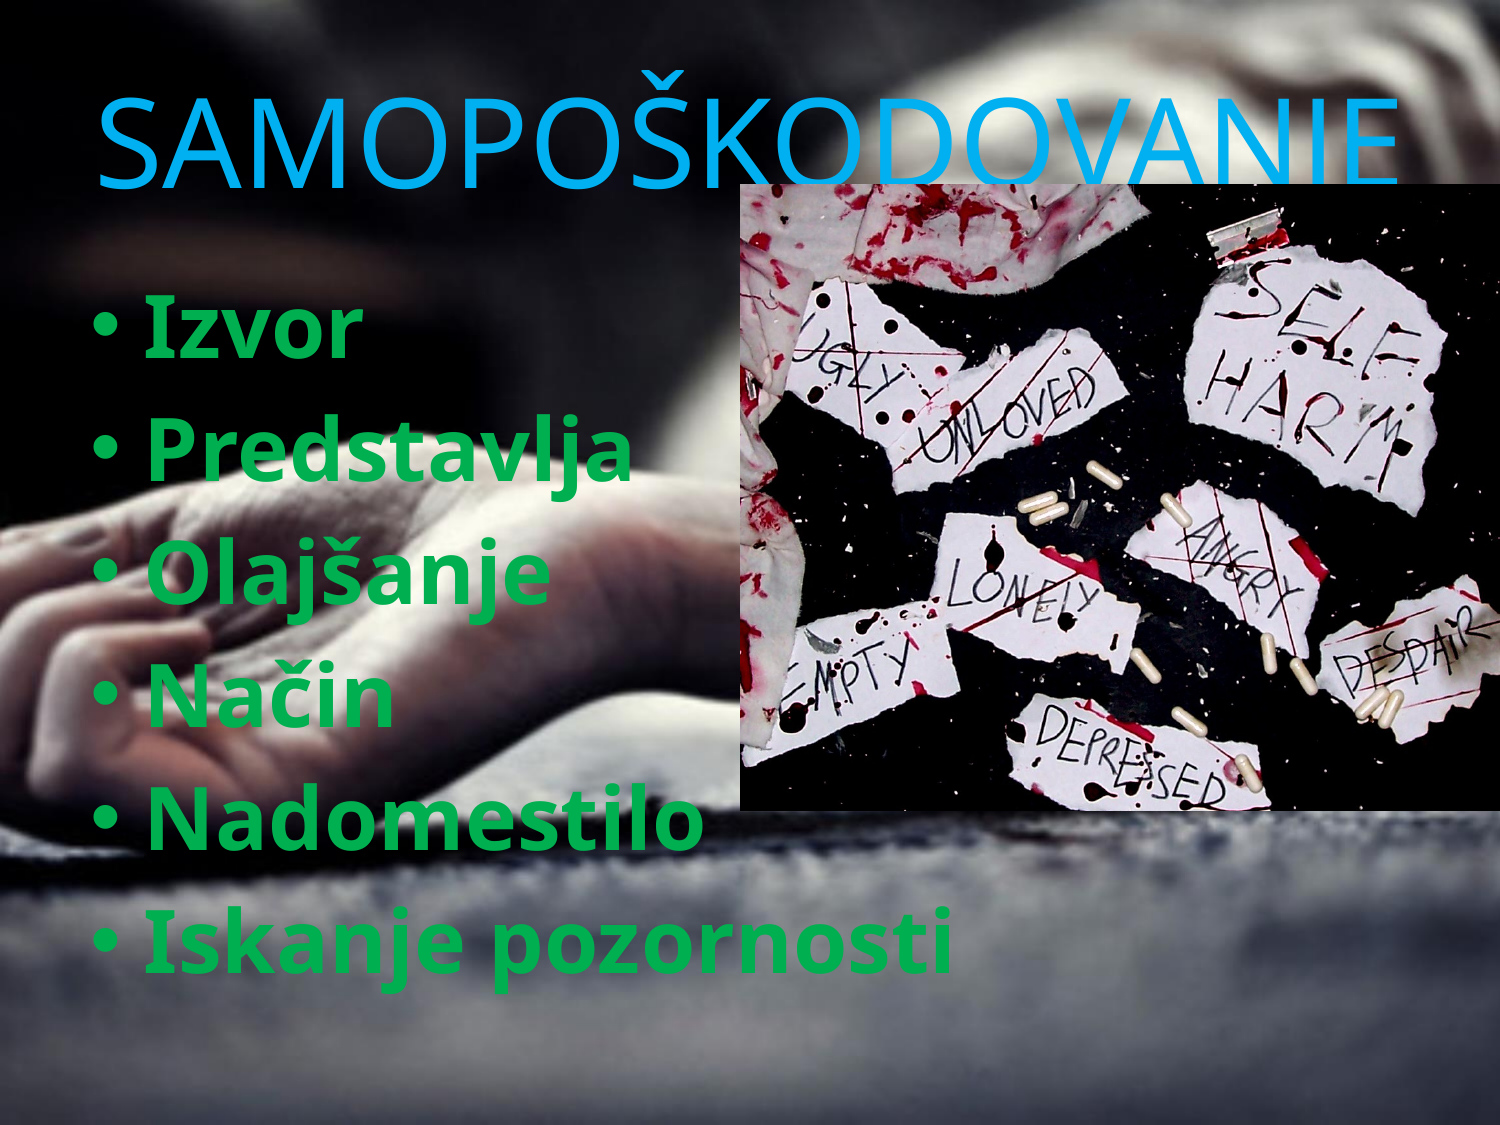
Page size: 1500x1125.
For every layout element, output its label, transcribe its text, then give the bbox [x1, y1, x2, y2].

list Izvor Predstavlja Olajšanje Način Nadomestilo Iskanje pozornosti [75, 262, 1425, 1005]
title SAMOPOŠKODOVANJE [75, 45, 1425, 233]
picture [0, 0, 1500, 1125]
